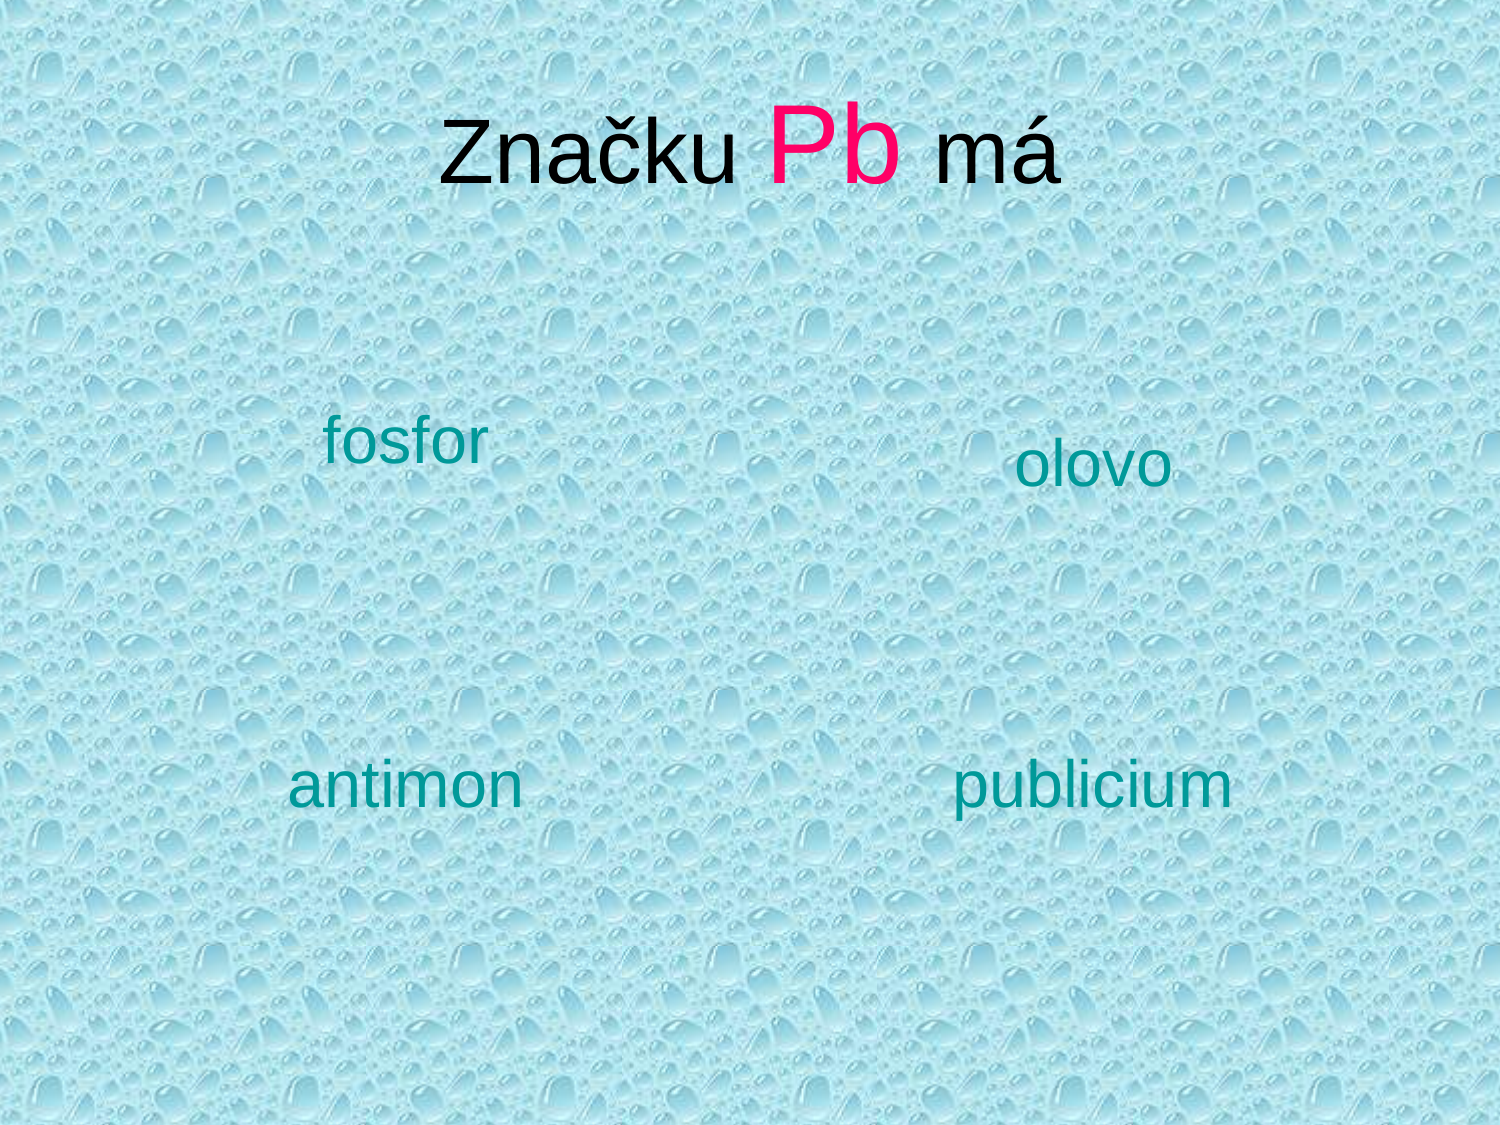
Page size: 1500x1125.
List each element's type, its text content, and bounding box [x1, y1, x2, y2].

table_header olovo [763, 262, 1425, 621]
title Značku Pb má [75, 45, 1426, 233]
picture [0, 0, 1500, 1125]
table_header fosfor [75, 262, 737, 621]
table_header antimon [75, 646, 737, 1005]
table_header publicium [763, 646, 1423, 1005]
